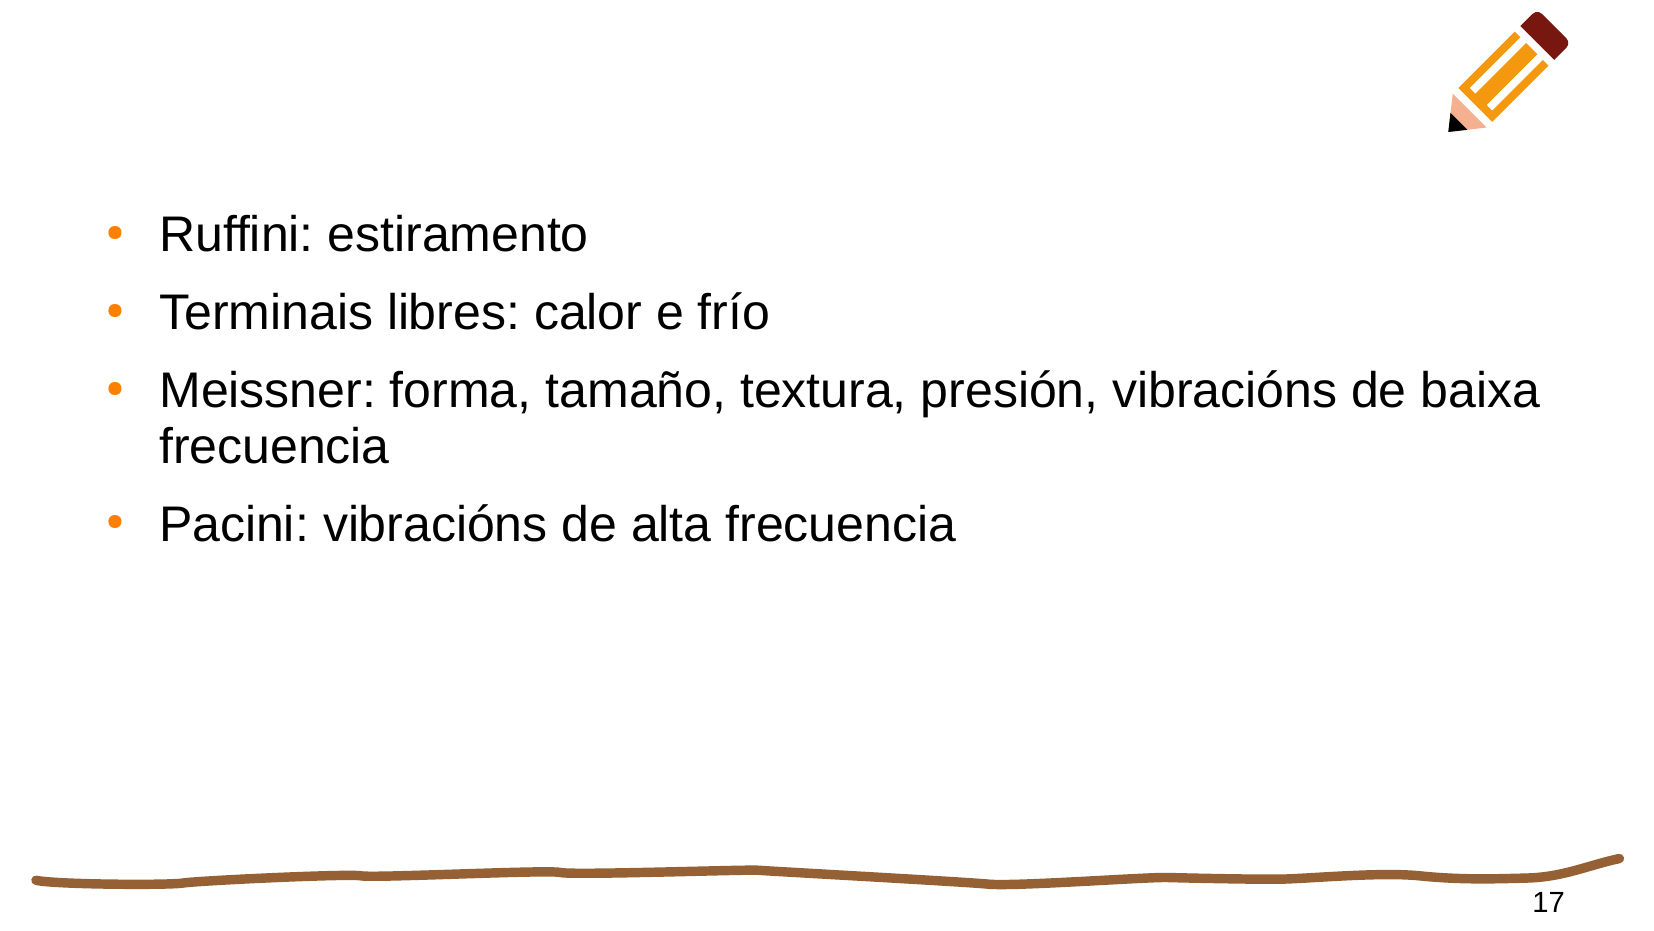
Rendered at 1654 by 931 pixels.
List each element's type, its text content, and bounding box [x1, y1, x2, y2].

list Ruffini: estiramento Terminais libres: calor e frío Meissner: forma, tamaño, textura, presión, vibracións de baixa frecuencia Pacini: vibracións de alta frecuencia [88, 206, 1565, 857]
